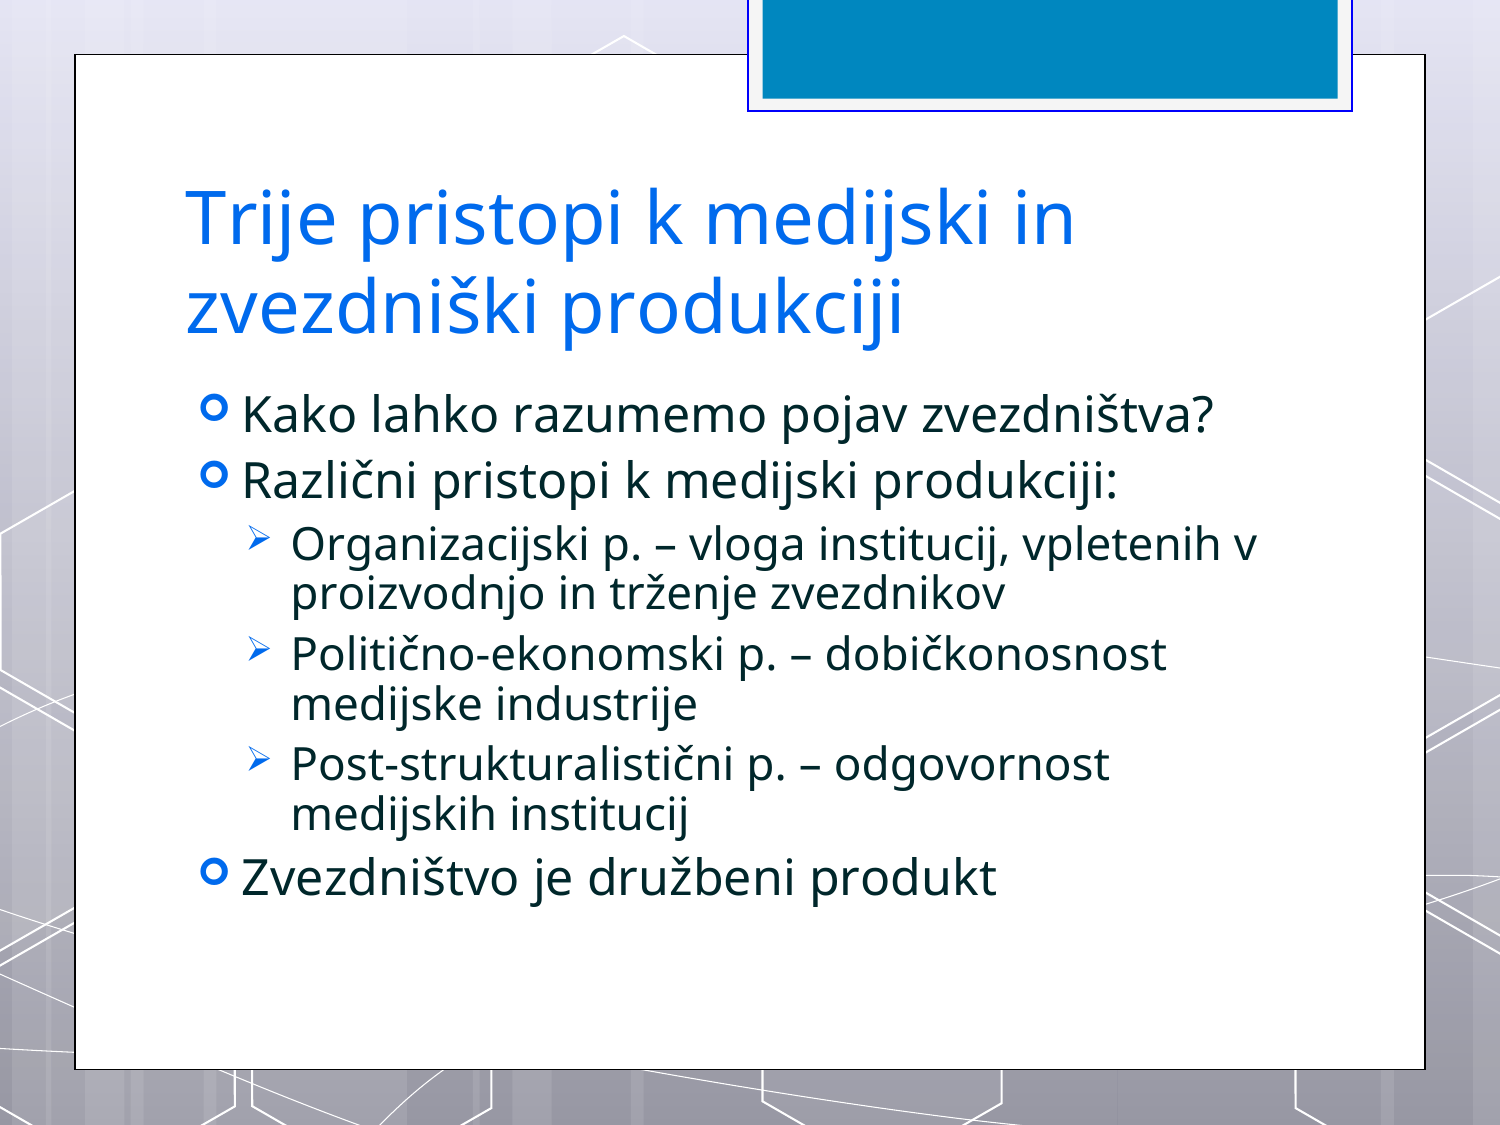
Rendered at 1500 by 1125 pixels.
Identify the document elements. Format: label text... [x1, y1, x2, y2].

text_box Trije pristopi k medijski in zvezdniški produkciji [171, 160, 1324, 356]
text_box Kako lahko razumemo pojav zvezdništva? Različni pristopi k medijski produkciji: Organizacijski p. – vloga institucij, vpletenih v proizvodnjo in trženje zvezdnikov Politično-ekonomski p. – dobičkonosnost medijske industrije Post-strukturalistični p. – odgovornost medijskih institucij Zvezdništvo je družbeni produkt [171, 381, 1283, 957]
